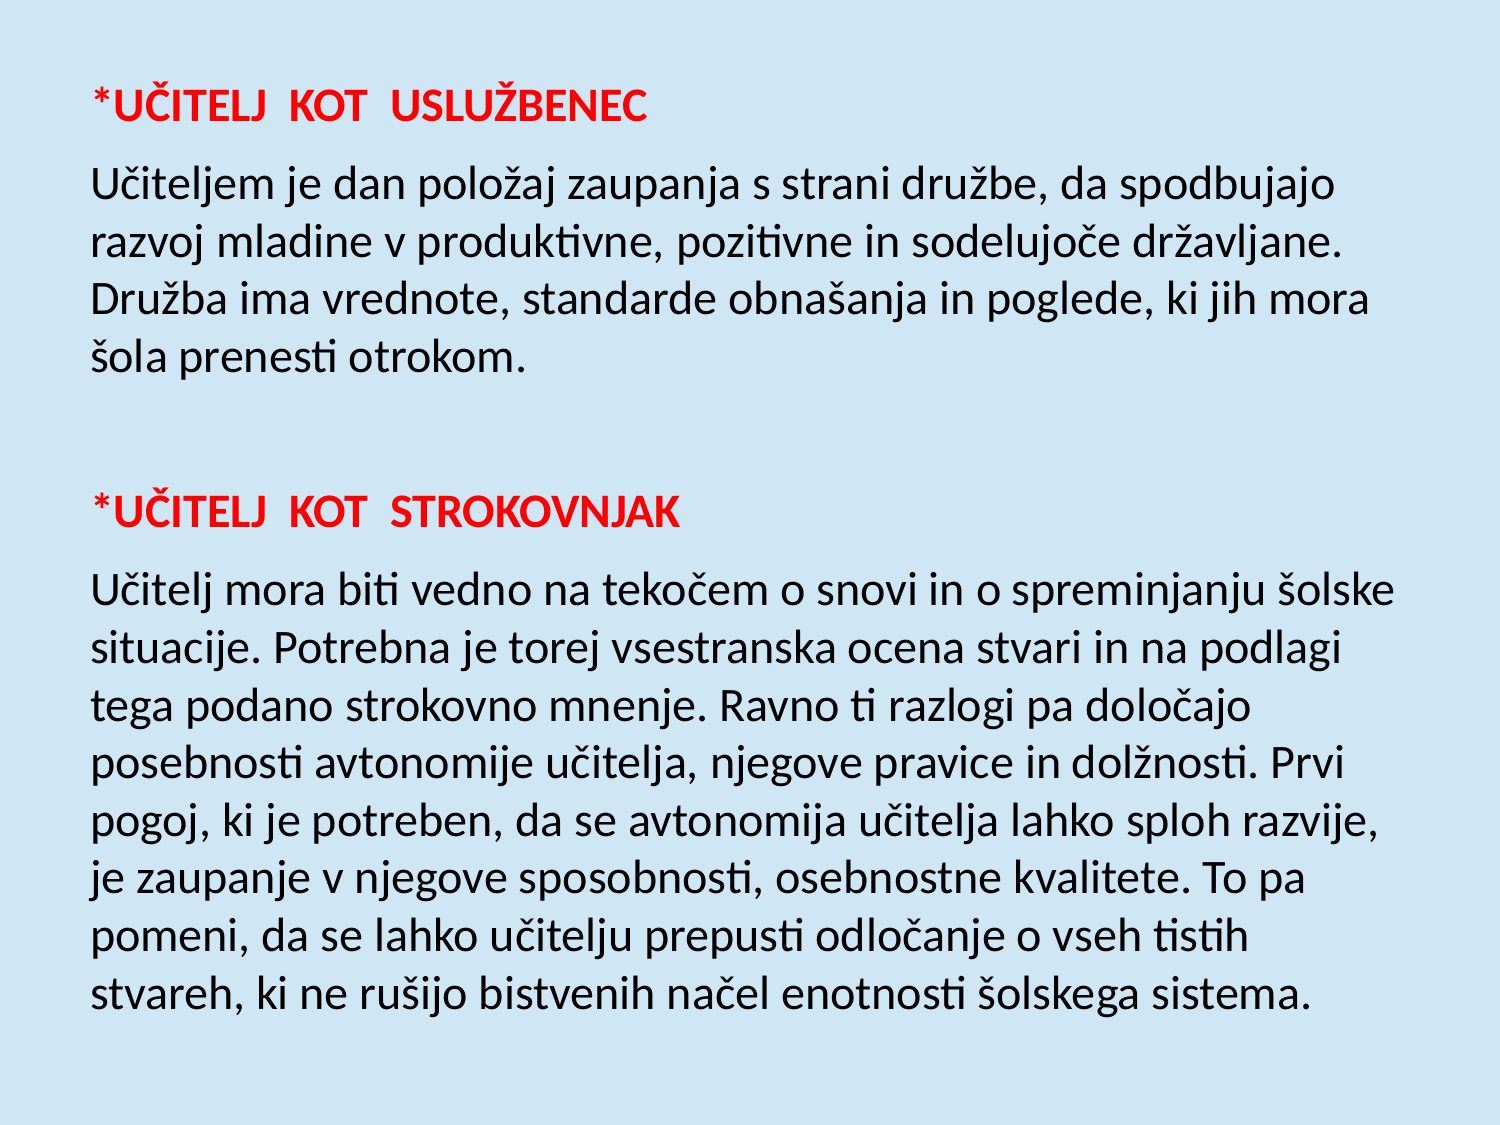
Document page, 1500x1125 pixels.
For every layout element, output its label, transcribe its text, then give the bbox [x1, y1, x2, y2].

list *UČITELJ KOT USLUŽBENEC Učiteljem je dan položaj zaupanja s strani družbe, da spodbujajo razvoj mladine v produktivne, pozitivne in sodelujoče državljane. Družba ima vrednote, standarde obnašanja in poglede, ki jih mora šola prenesti otrokom. *UČITELJ KOT STROKOVNJAK Učitelj mora biti vedno na tekočem o snovi in o spreminjanju šolske situacije. Potrebna je torej vsestranska ocena stvari in na podlagi tega podano strokovno mnenje. Ravno ti razlogi pa določajo posebnosti avtonomije učitelja, njegove pravice in dolžnosti. Prvi pogoj, ki je potreben, da se avtonomija učitelja lahko sploh razvije, je zaupanje v njegove sposobnosti, osebnostne kvalitete. To pa pomeni, da se lahko učitelju prepusti odločanje o vseh tistih stvareh, ki ne rušijo bistvenih načel enotnosti šolskega sistema. [75, 66, 1425, 1083]
